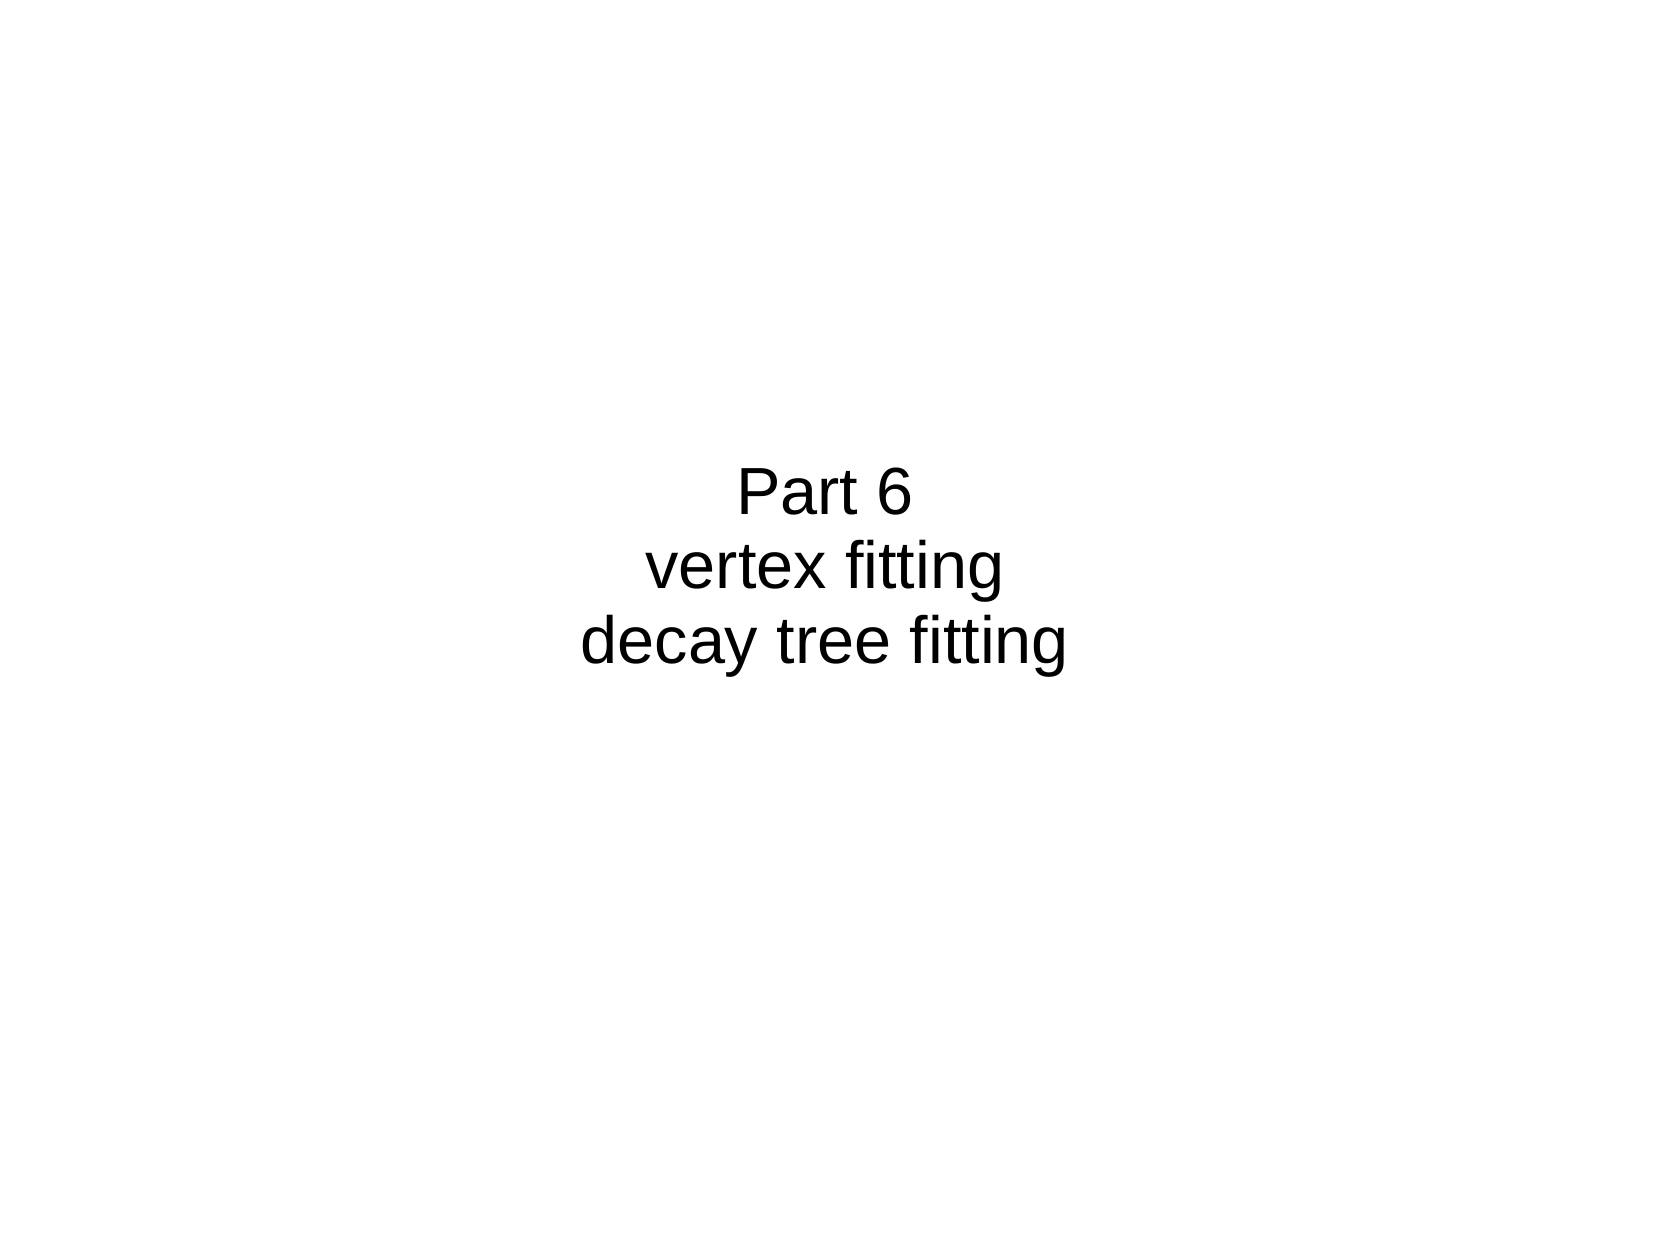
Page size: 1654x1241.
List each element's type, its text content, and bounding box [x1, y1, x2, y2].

text_box Part 6 vertex fitting decay tree fitting [37, 163, 1613, 968]
